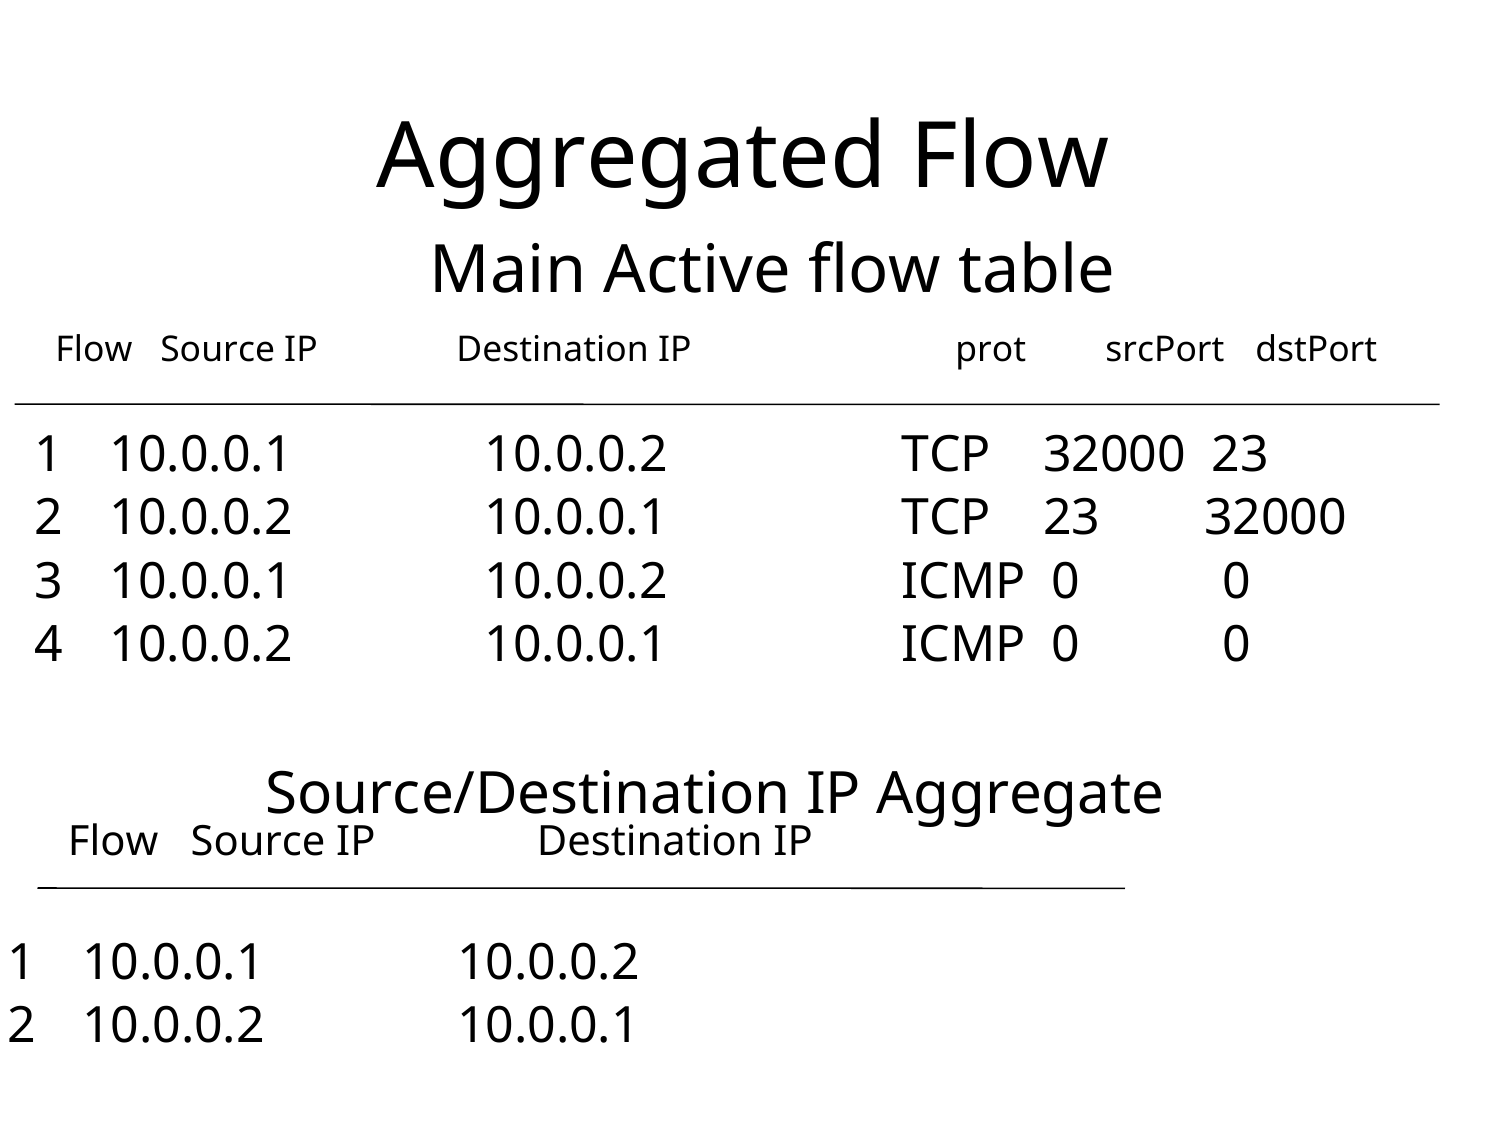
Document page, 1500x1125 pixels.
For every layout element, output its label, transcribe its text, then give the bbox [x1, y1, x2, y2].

text_box Flow Source IP Destination IP prot srcPort dstPort [50, 324, 1450, 384]
title Aggregated Flow [112, 0, 1388, 306]
text_box Source/Destination IP Aggregate [245, 754, 1171, 829]
text_box Main Active flow table [407, 224, 1124, 310]
text_box 1 10.0.0.1 10.0.0.2 2 10.0.0.2 10.0.0.1 [1, 928, 797, 1056]
text_box 1 10.0.0.1 10.0.0.2 TCP 32000 23 2 10.0.0.2 10.0.0.1 TCP 23 32000 3 10.0.0.1 10.0.0.2 ICMP 0 0 4 10.0.0.2 10.0.0.1 ICMP 0 0 [29, 420, 1500, 727]
text_box Flow Source IP Destination IP [62, 813, 1075, 878]
text_box Source/Destination IP Aggregate [486, 776, 508, 808]
